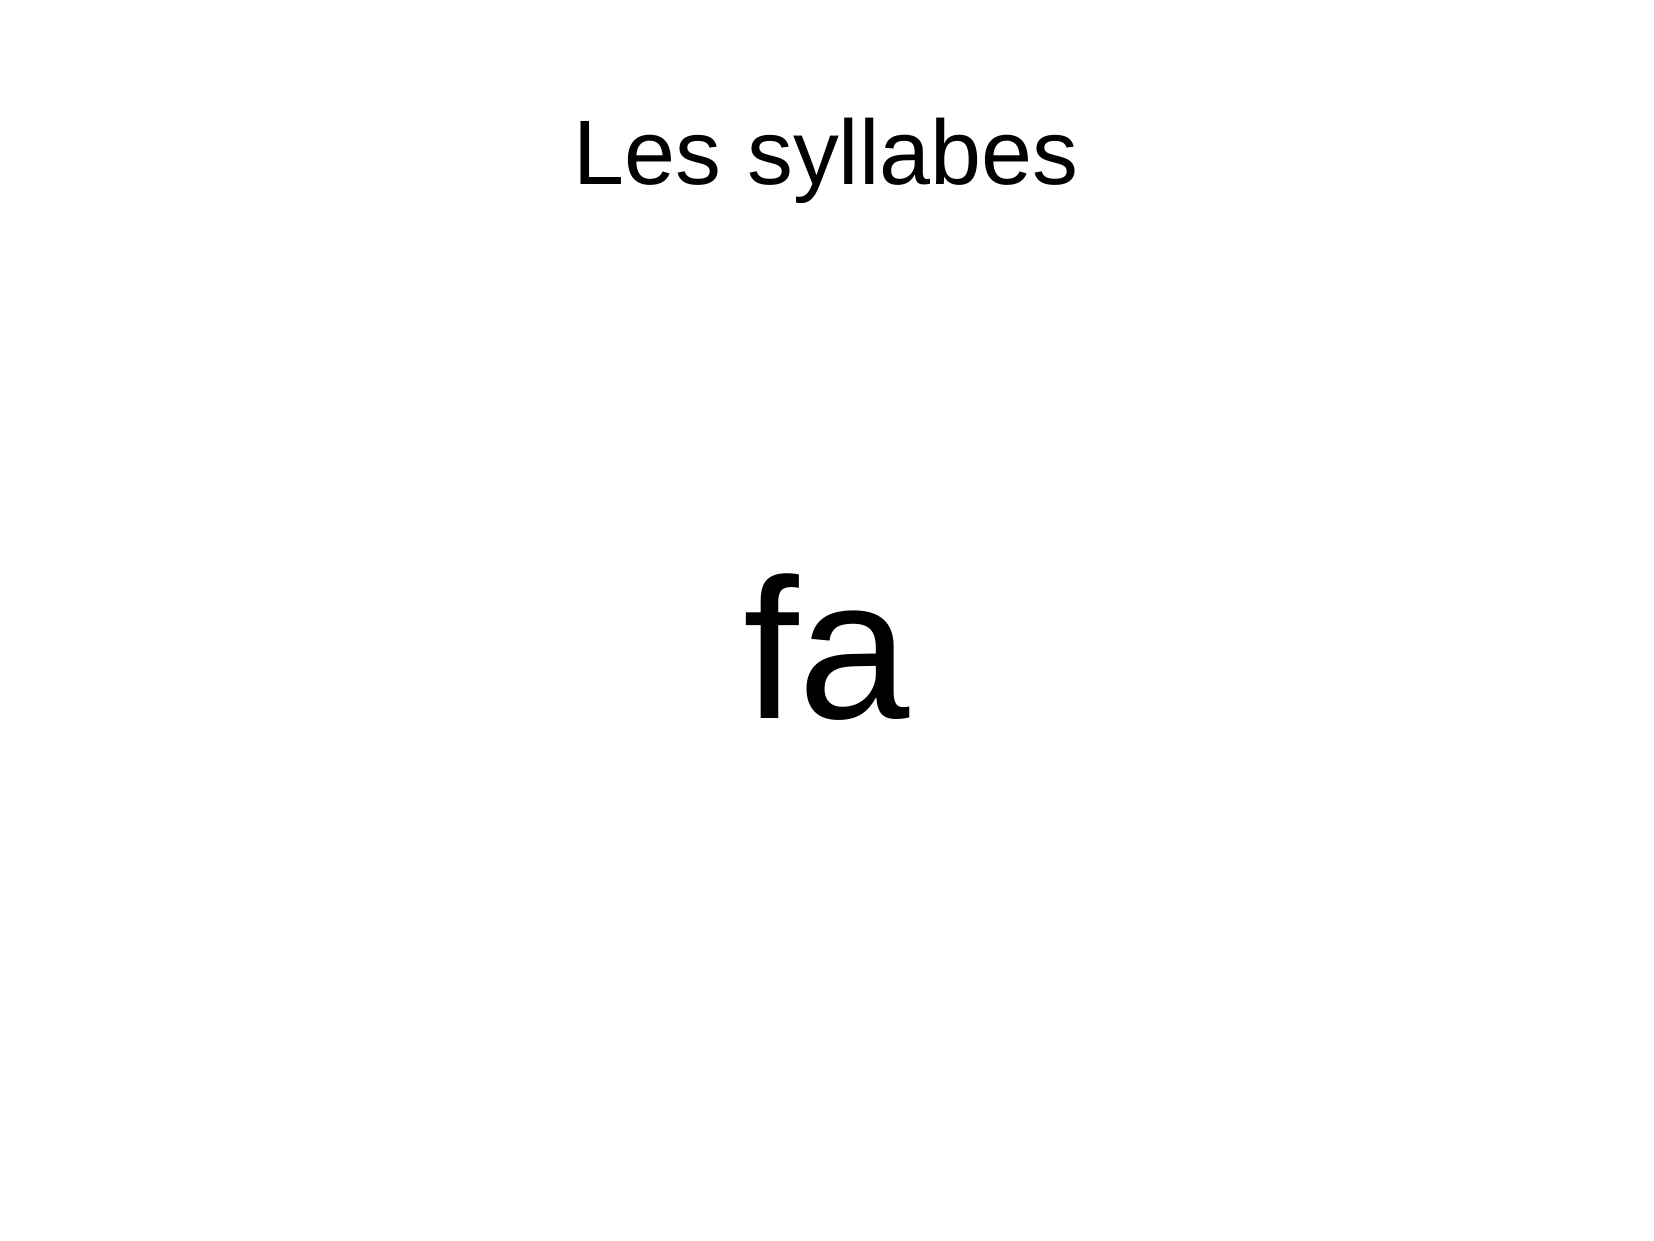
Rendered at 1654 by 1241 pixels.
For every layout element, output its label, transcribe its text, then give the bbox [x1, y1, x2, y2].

subtitle fa [82, 290, 1571, 1010]
title Les syllabes [82, 49, 1571, 257]
